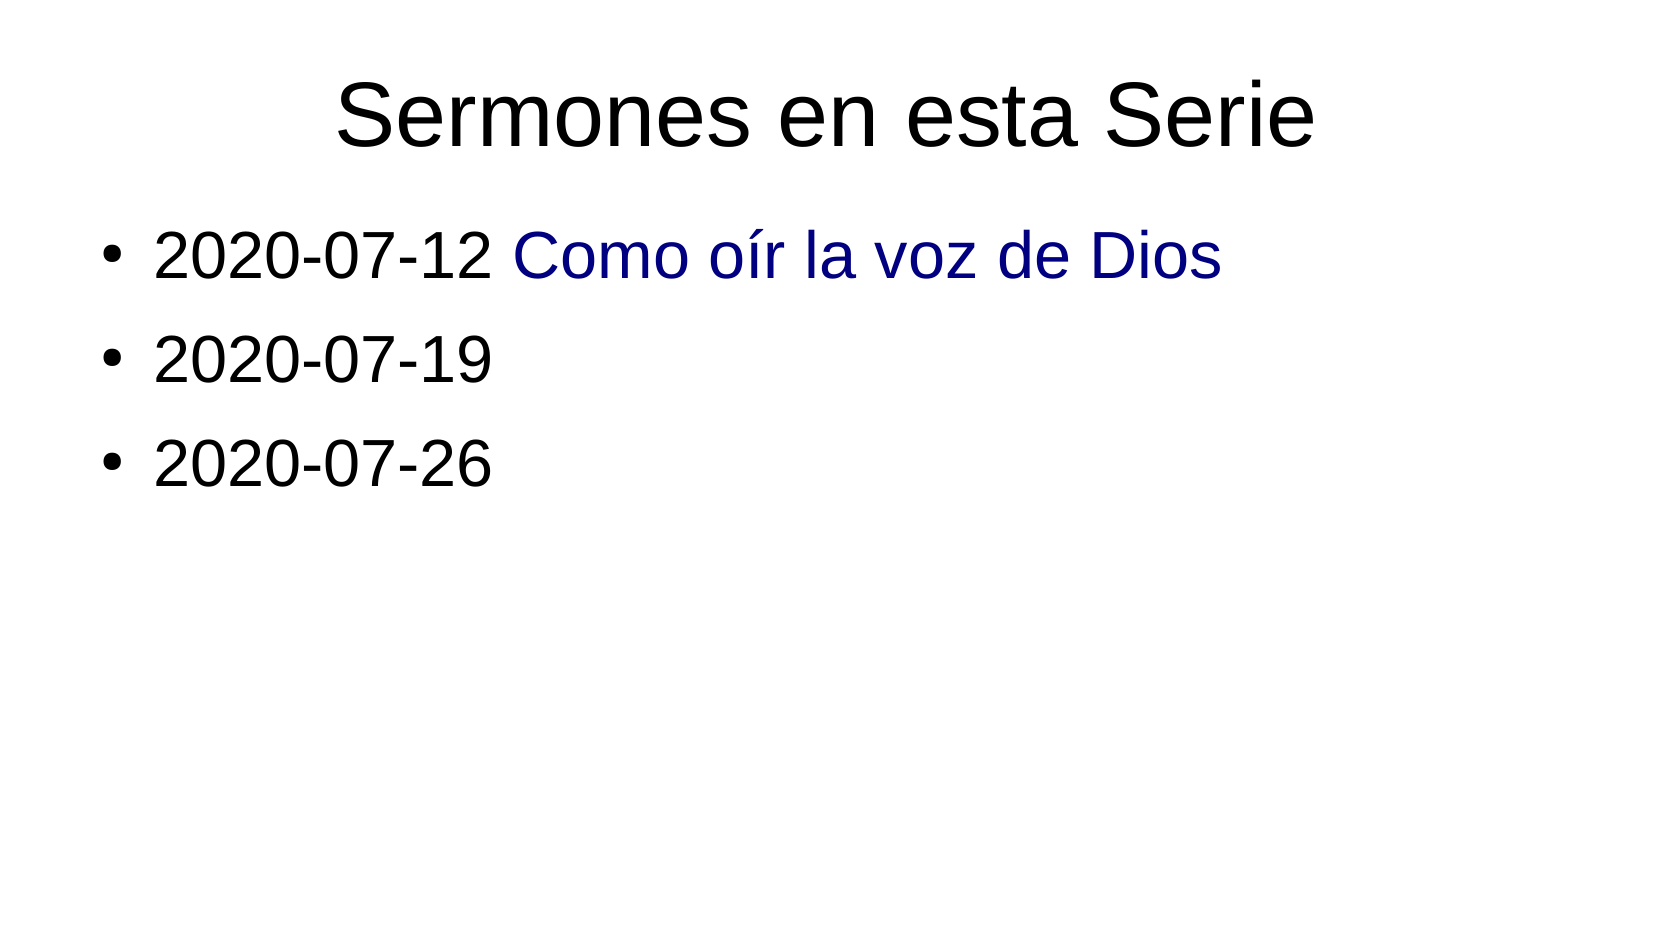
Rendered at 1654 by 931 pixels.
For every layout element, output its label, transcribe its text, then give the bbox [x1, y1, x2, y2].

list 2020-07-12 Como oír la voz de Dios 2020-07-19 2020-07-26 [82, 217, 1571, 757]
title Sermones en esta Serie [82, 37, 1571, 193]
